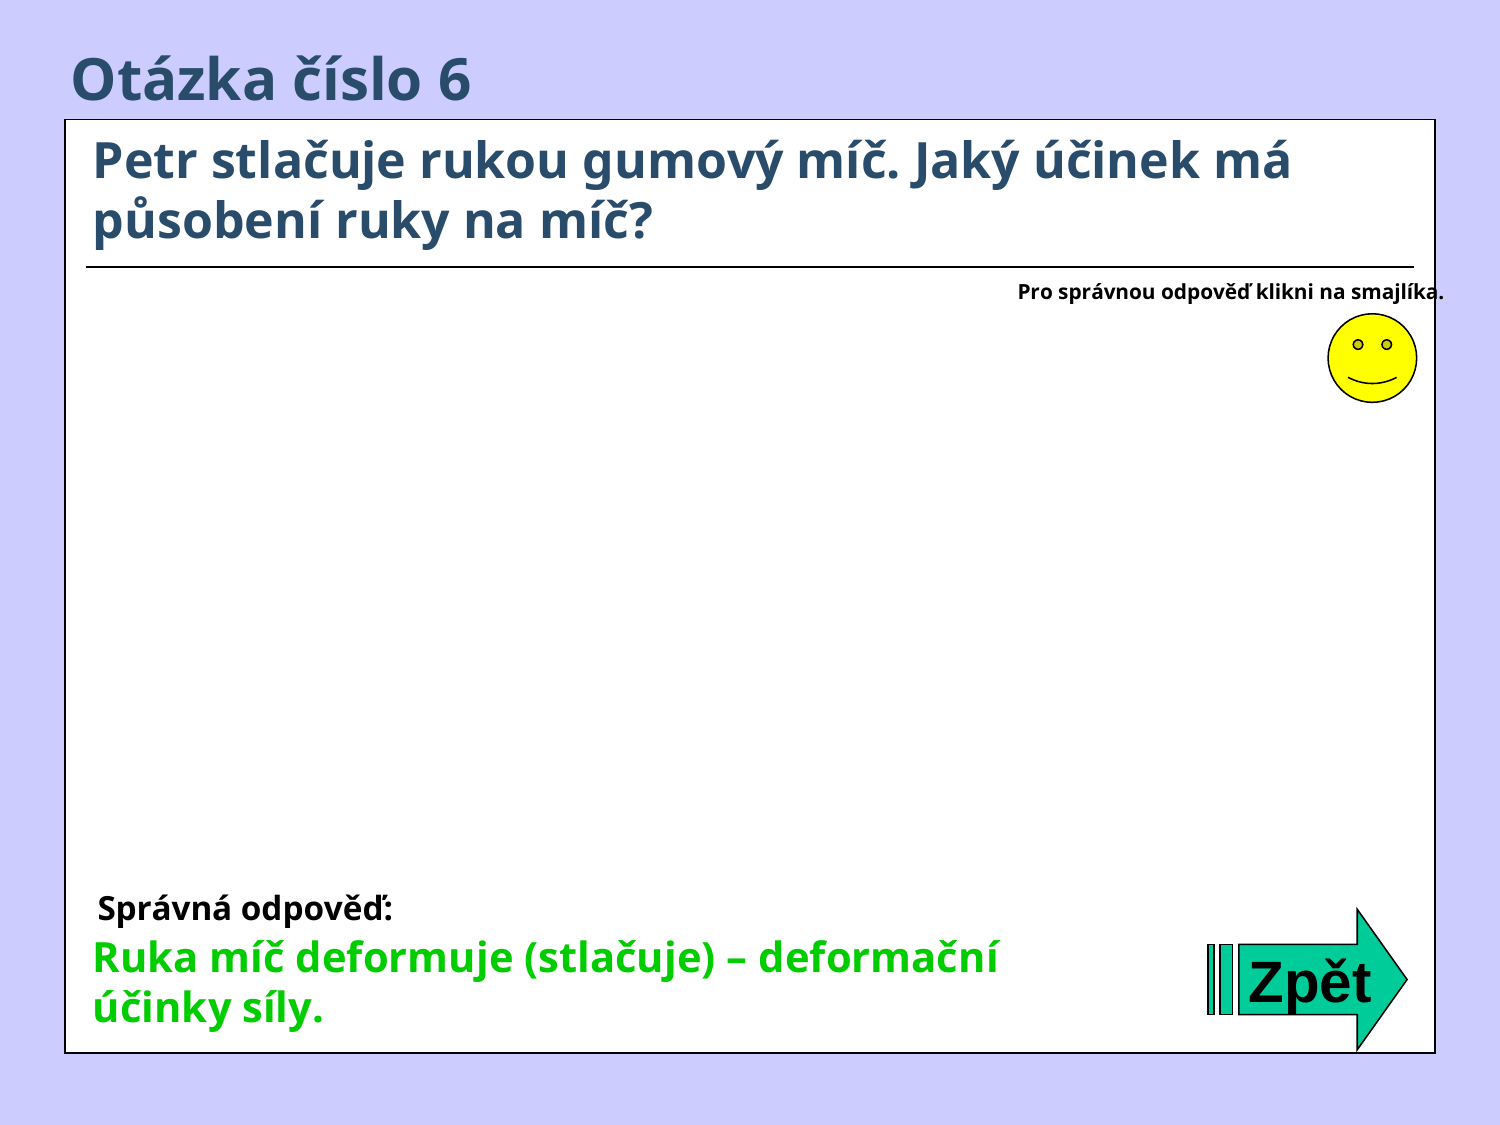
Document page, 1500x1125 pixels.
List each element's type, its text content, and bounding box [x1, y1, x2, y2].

text_box Zpět [1208, 944, 1214, 1015]
text_box Zpět [1238, 909, 1408, 1050]
text_box Zpět [1220, 944, 1233, 1015]
text_box Ruka míč deformuje (stlačuje) – deformační účinky síly. [78, 933, 1164, 1028]
text_box Pro správnou odpověď klikni na smajlíka. [1002, 244, 1464, 339]
text_box Otázka číslo 6 [55, 38, 1391, 133]
text_box Správná odpověď: [82, 859, 492, 933]
text_box Petr stlačuje rukou gumový míč. Jaký účinek má působení ruky na míč? [78, 141, 1413, 237]
text_box [64, 119, 1436, 1053]
